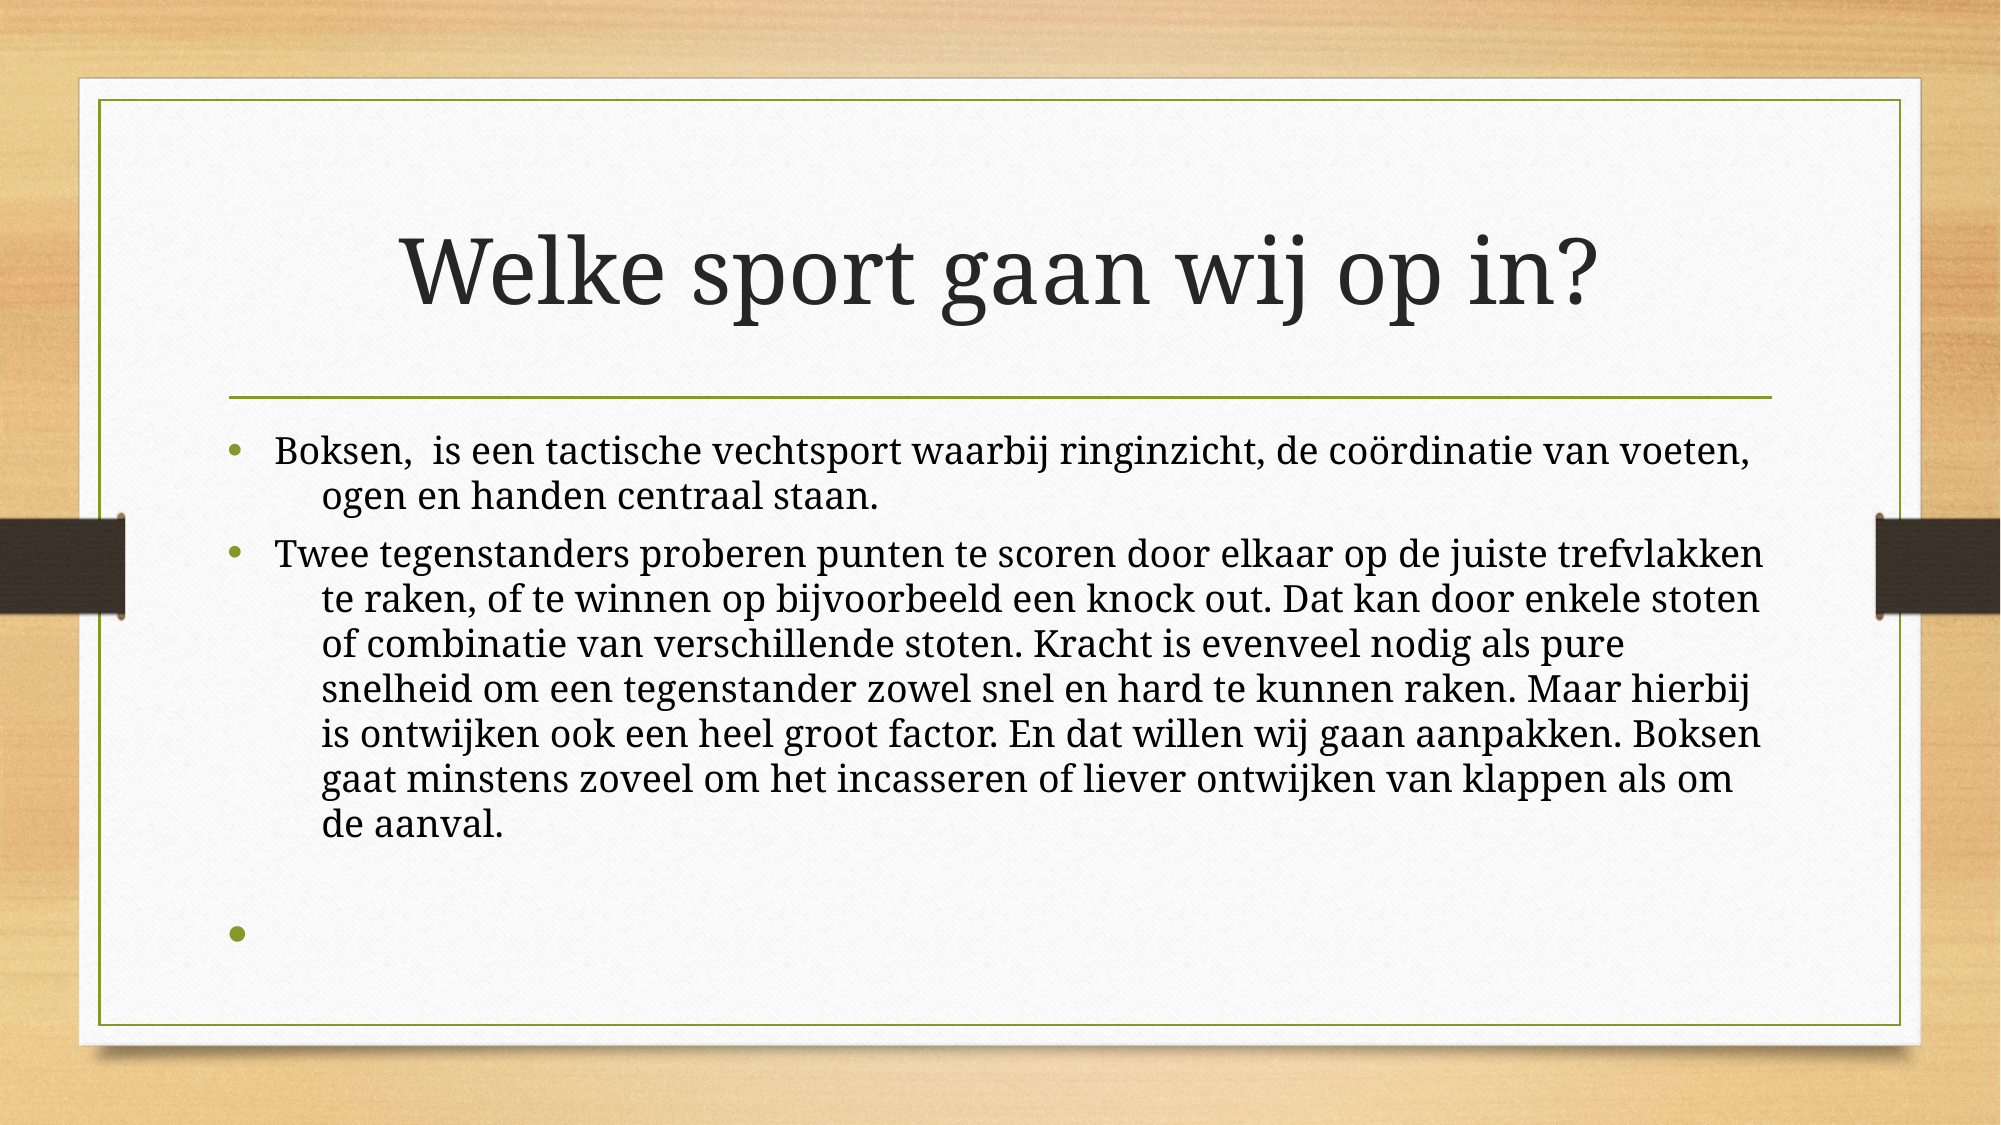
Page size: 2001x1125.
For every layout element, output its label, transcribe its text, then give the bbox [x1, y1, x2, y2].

list Boksen, is een tactische vechtsport waarbij ringinzicht, de coördinatie van voeten, ogen en handen centraal staan. Twee tegenstanders proberen punten te scoren door elkaar op de juiste trefvlakken te raken, of te winnen op bijvoorbeeld een knock out. Dat kan door enkele stoten of combinatie van verschillende stoten. Kracht is evenveel nodig als pure snelheid om een tegenstander zowel snel en hard te kunnen raken. Maar hierbij is ontwijken ook een heel groot factor. En dat willen wij gaan aanpakken. Boksen gaat minstens zoveel om het incasseren of liever ontwijken van klappen als om de aanval. [212, 419, 1788, 964]
title Welke sport gaan wij op in? [212, 161, 1788, 376]
